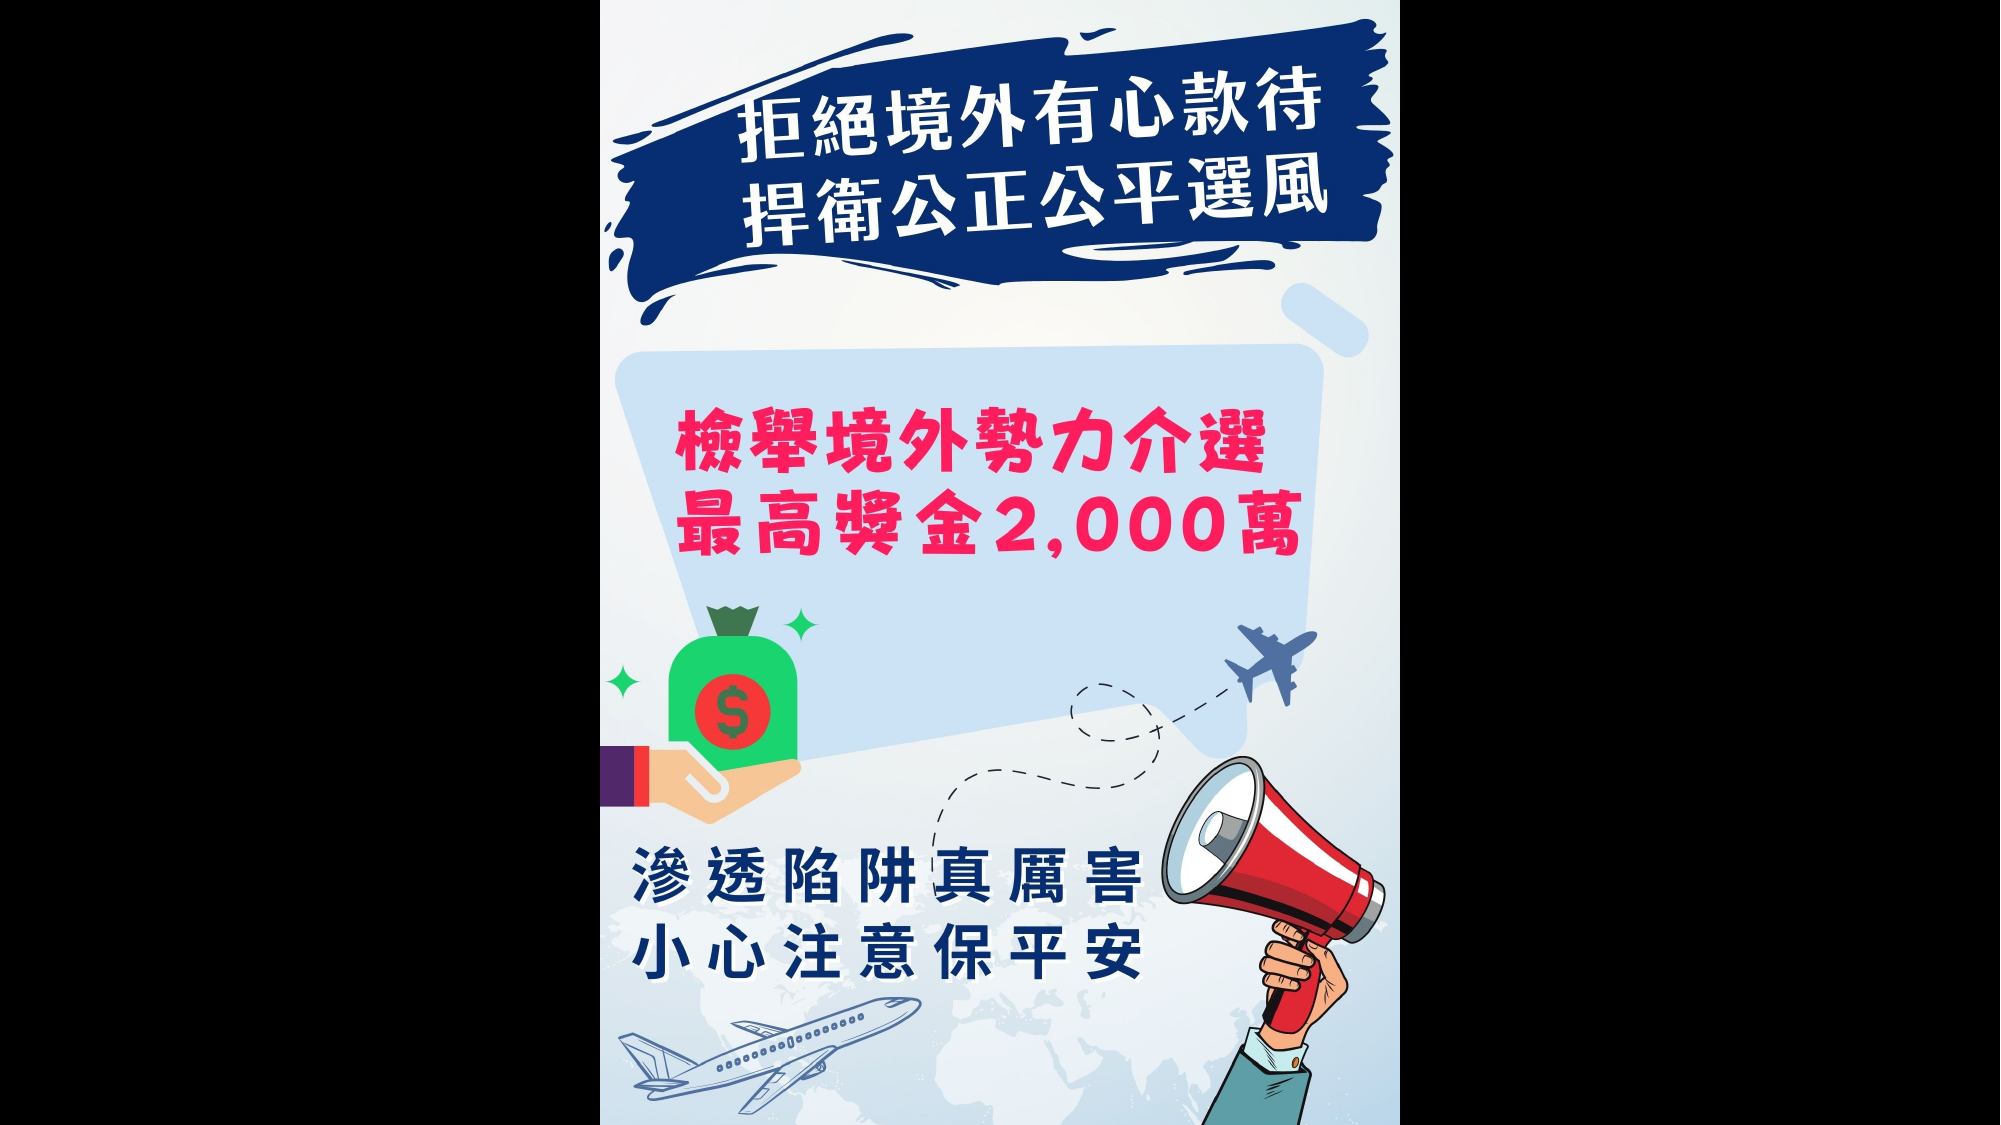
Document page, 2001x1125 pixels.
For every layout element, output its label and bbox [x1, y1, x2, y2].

picture [600, 0, 1400, 1125]
